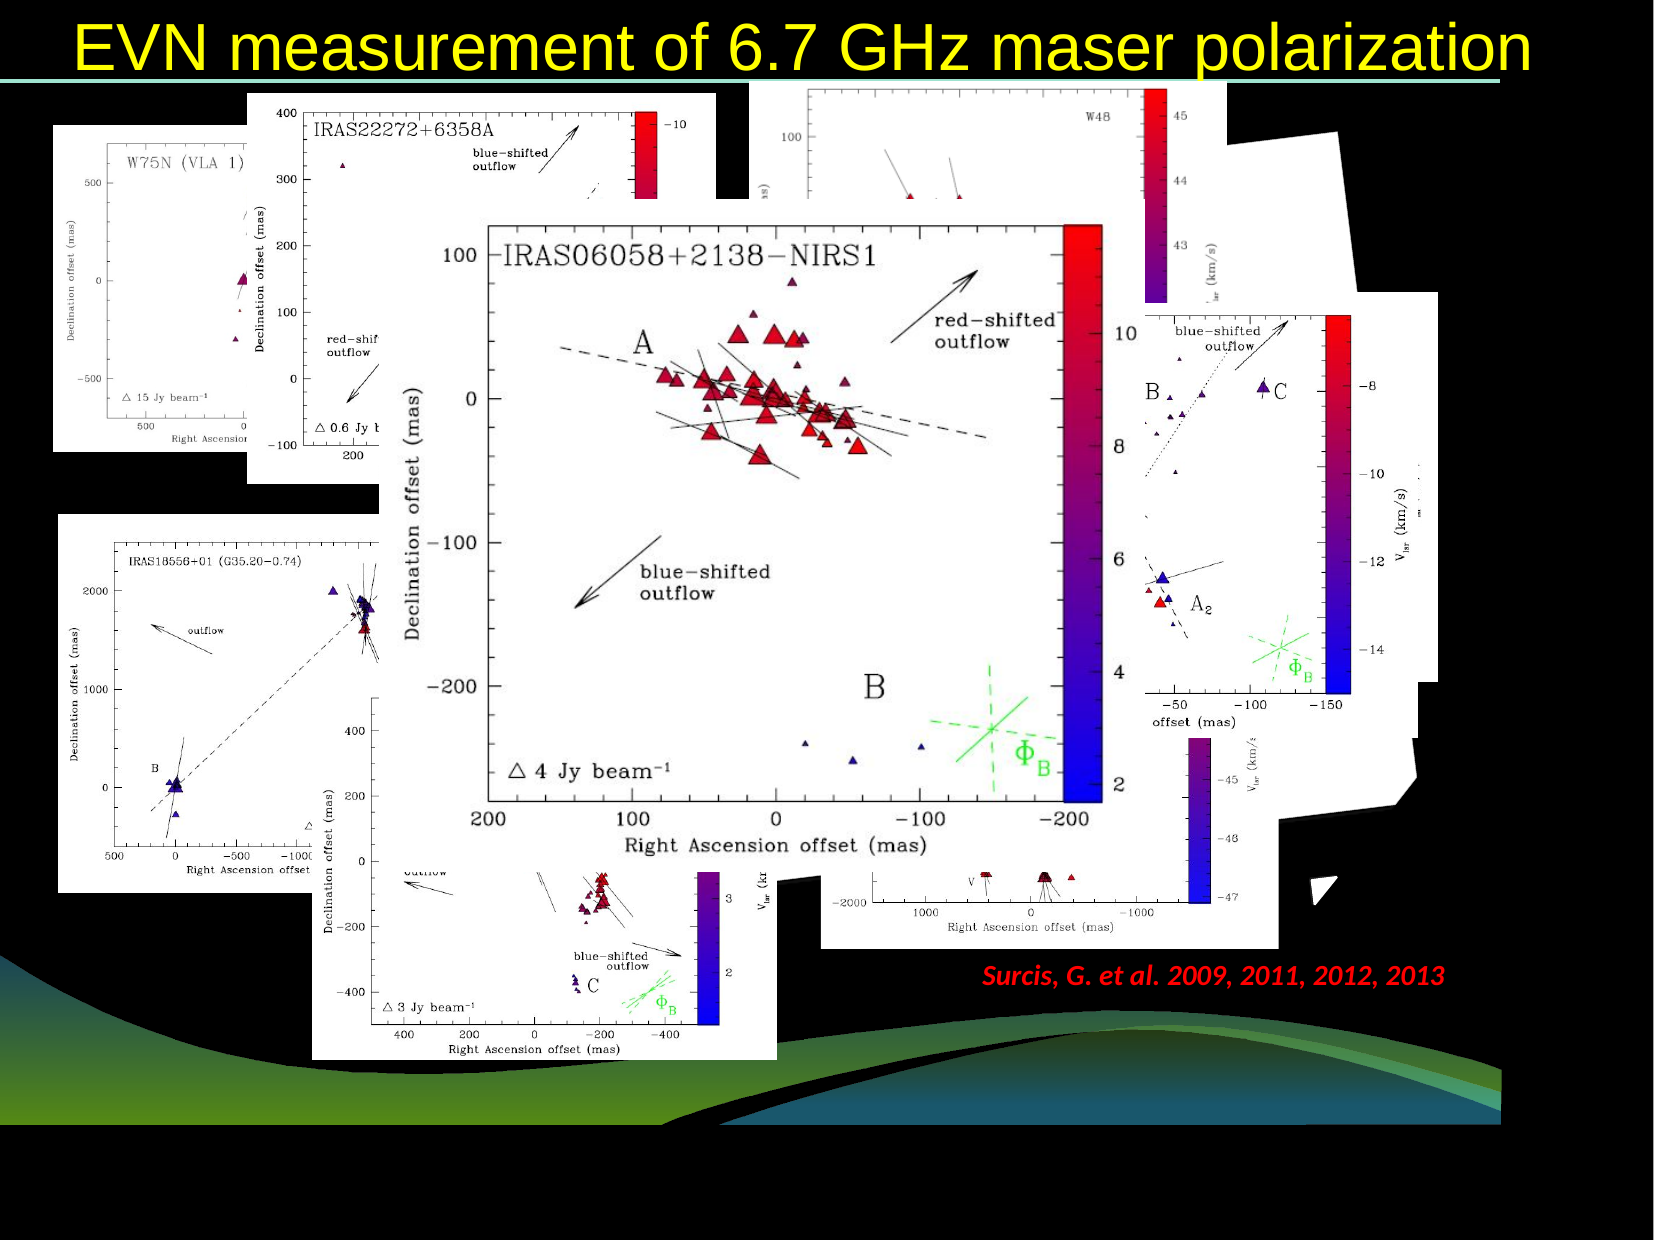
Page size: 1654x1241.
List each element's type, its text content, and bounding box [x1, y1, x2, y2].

text_box EVN measurement of 6.7 GHz maser polarization [57, 0, 1597, 92]
text_box Surcis, G. et al. 2009, 2011, 2012, 2013 [967, 949, 1471, 999]
picture [53, 81, 1438, 1060]
